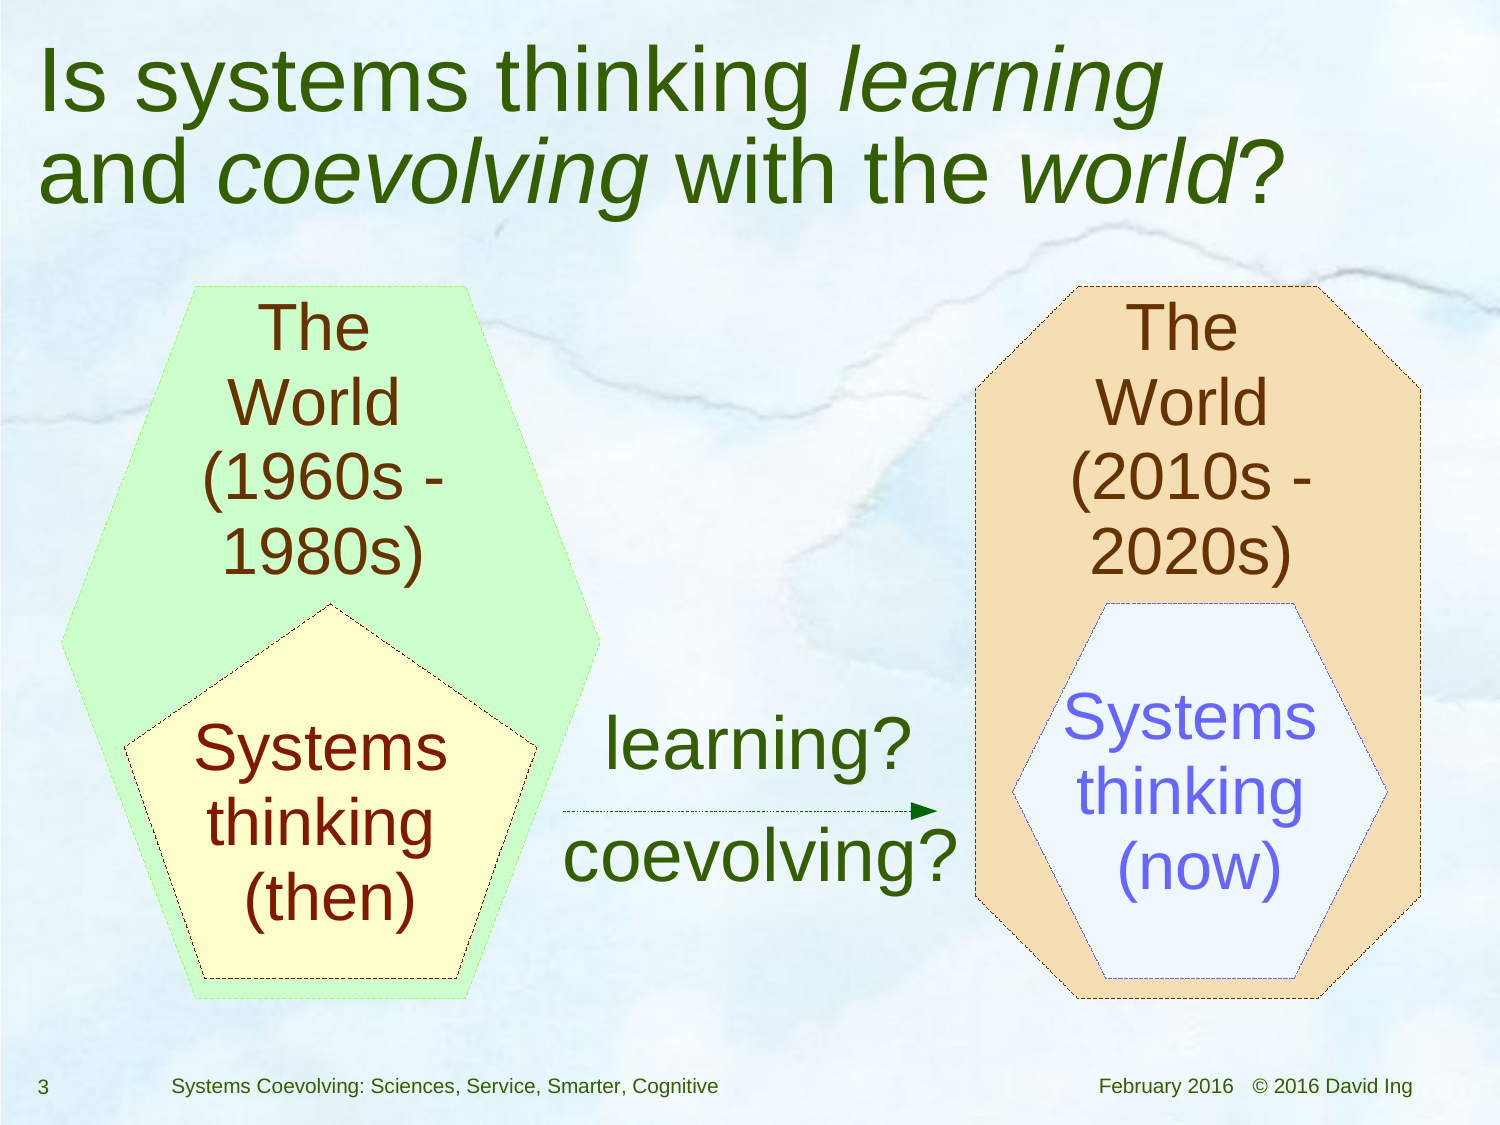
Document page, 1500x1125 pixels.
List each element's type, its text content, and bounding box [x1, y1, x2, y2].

text_box [61, 312, 601, 999]
picture [0, 0, 1500, 1125]
text_box Systems thinking (now) [1012, 603, 1388, 979]
text_box The World (2010s - 2020s) [1054, 282, 1355, 597]
text_box Systems thinking (then) [124, 603, 537, 979]
text_box [975, 310, 1421, 999]
text_box The World (1960s - 1980s) [186, 282, 487, 597]
title Is systems thinking learning and coevolving with the world? [37, 37, 1463, 233]
text_box learning? [604, 708, 938, 793]
text_box coevolving? [562, 820, 976, 906]
